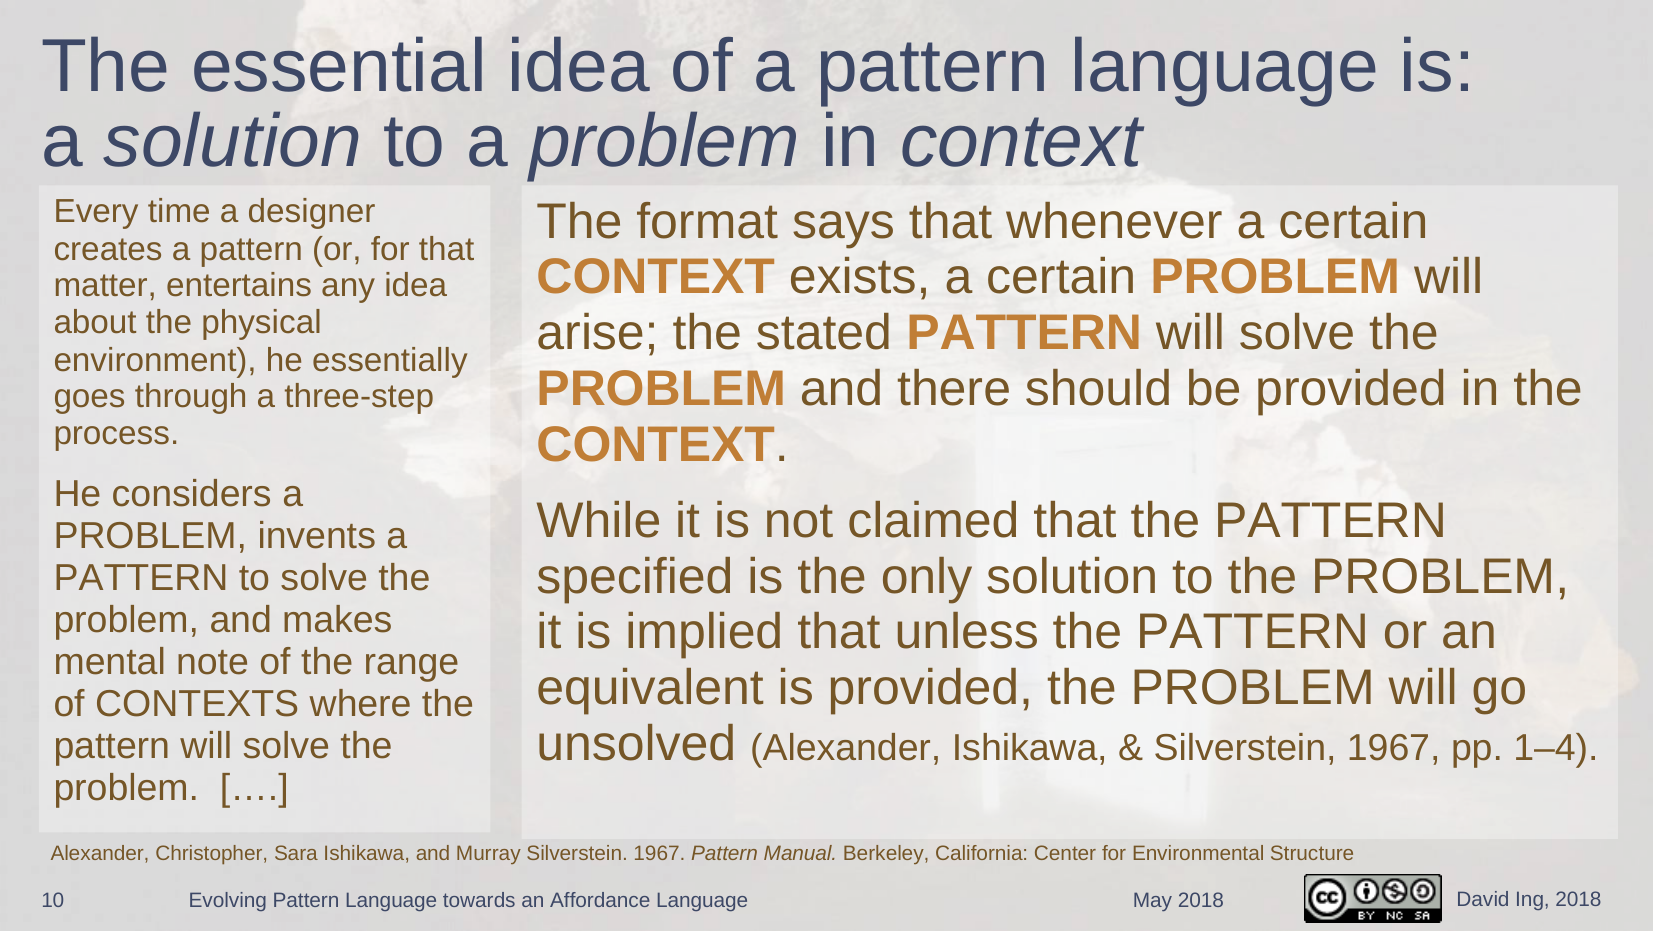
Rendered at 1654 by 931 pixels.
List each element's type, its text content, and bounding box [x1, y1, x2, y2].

text_box The format says that whenever a certain CONTEXT exists, a certain PROBLEM will arise; the stated PATTERN will solve the PROBLEM and there should be provided in the CONTEXT. While it is not claimed that the PATTERN specified is the only solution to the PROBLEM, it is implied that unless the PATTERN or an equivalent is provided, the PROBLEM will go unsolved (Alexander, Ishikawa, & Silverstein, 1967, pp. 1–4). [521, 185, 1618, 839]
text_box 1967 Pattern Manual [0, 0, 1653, 931]
text_box Alexander, Christopher, Sara Ishikawa, and Murray Silverstein. 1967. Pattern Manual. Berkeley, California: Center for Environmental Structure [35, 833, 1567, 873]
text_box Every time a designer creates a pattern (or, for that matter, entertains any idea about the physical environment), he essentially goes through a three-step process. He considers a PROBLEM, invents a PATTERN to solve the problem, and makes mental note of the range of CONTEXTS where the pattern will solve the problem. [….] [38, 185, 491, 833]
title The essential idea of a pattern language is: a solution to a problem in context [41, 30, 1613, 190]
picture [1304, 874, 1442, 923]
